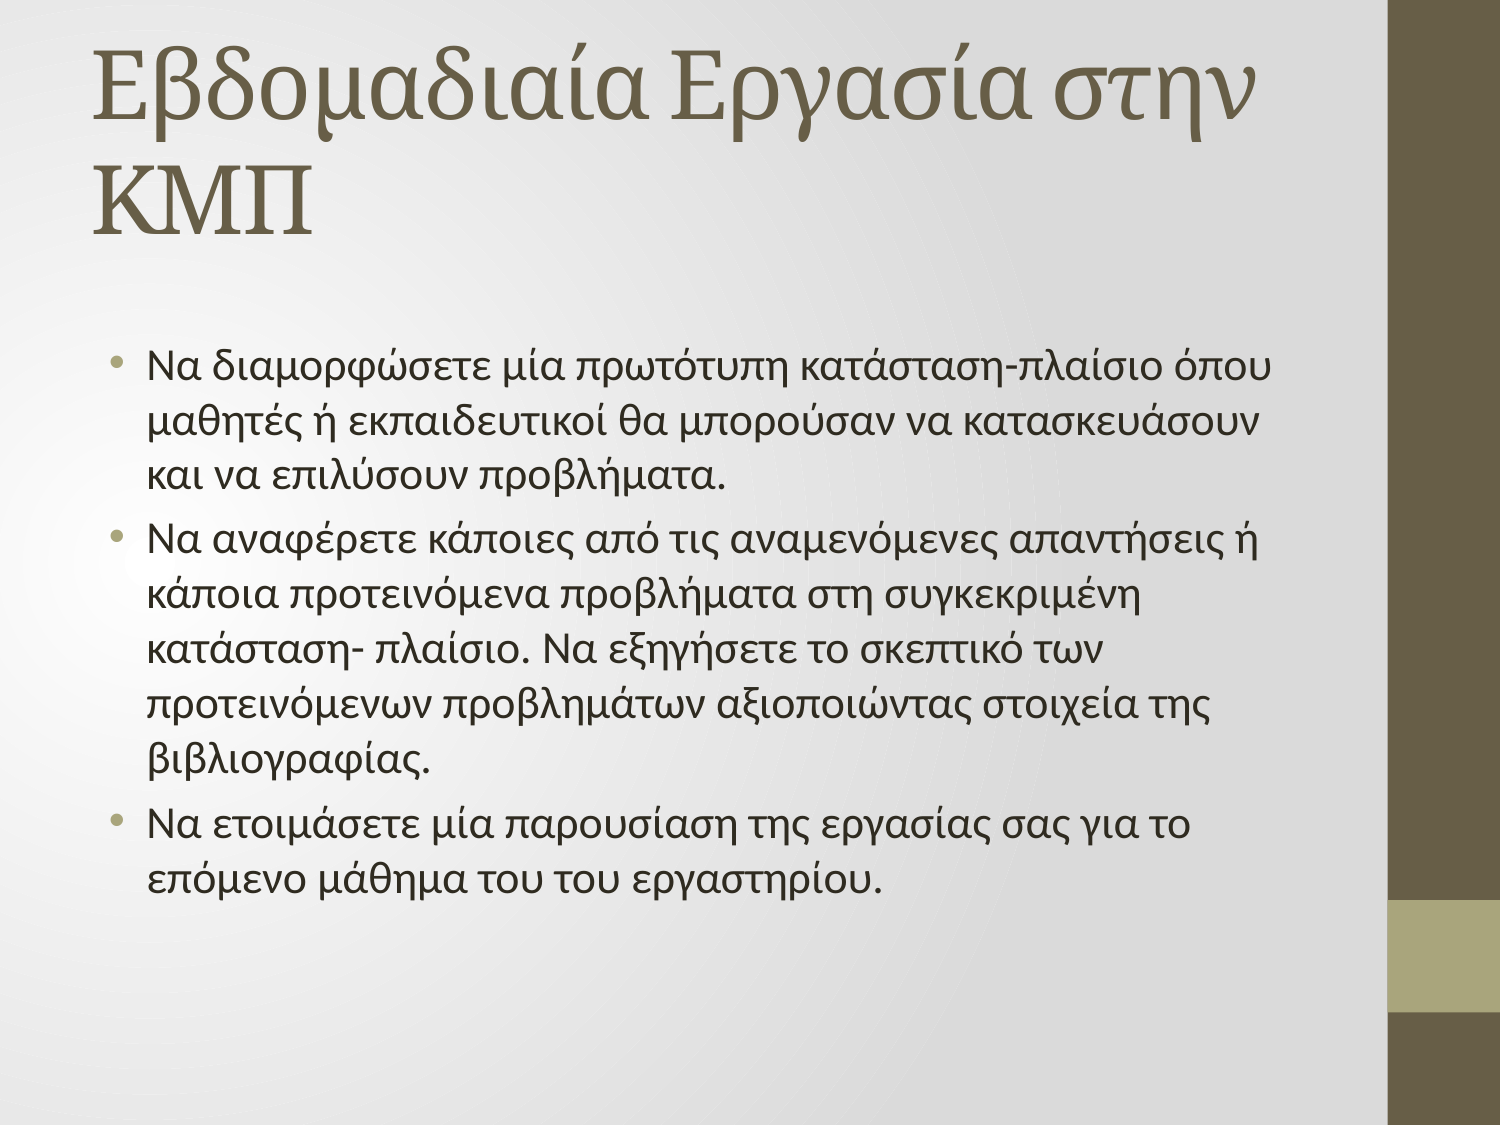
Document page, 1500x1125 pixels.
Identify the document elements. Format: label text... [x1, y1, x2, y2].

list Να διαμορφώσετε μία πρωτότυπη κατάσταση-πλαίσιο όπου μαθητές ή εκπαιδευτικοί θα μπορούσαν να κατασκευάσουν και να επιλύσουν προβλήματα. Να αναφέρετε κάποιες από τις αναμενόμενες απαντήσεις ή κάποια προτεινόμενα προβλήματα στη συγκεκριμένη κατάσταση- πλαίσιο. Να εξηγήσετε το σκεπτικό των προτεινόμενων προβλημάτων αξιοποιώντας στοιχεία της βιβλιογραφίας. Να ετοιμάσετε μία παρουσίαση της εργασίας σας για το επόμενο μάθημα του του εργαστηρίου. [75, 262, 1325, 1050]
title Εβδομαδιαία Εργασία στην ΚΜΠ [75, 45, 1325, 233]
